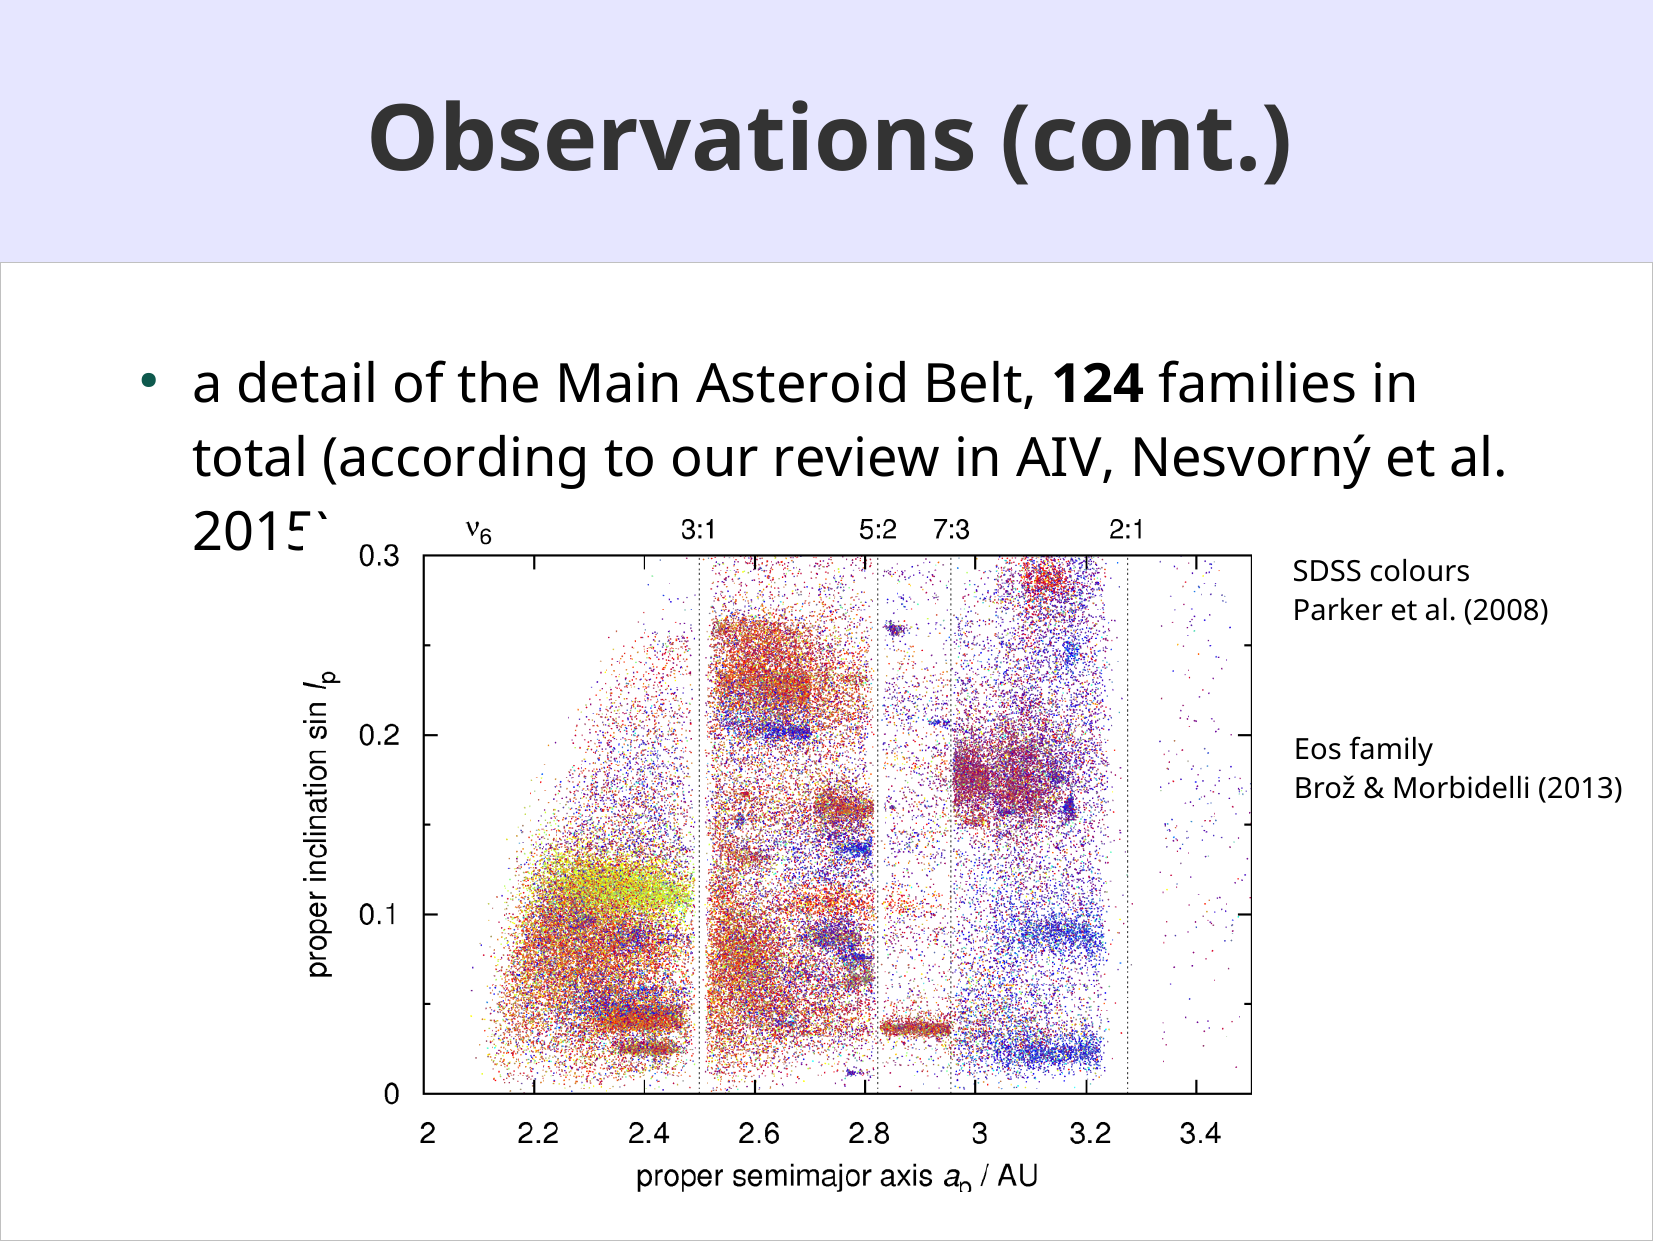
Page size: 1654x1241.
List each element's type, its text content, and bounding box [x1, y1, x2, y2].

picture [303, 519, 1252, 1192]
text_box Eos family Brož & Morbidelli (2013) [1279, 720, 1598, 805]
text_box SDSS colours Parker et al. (2008) [1277, 542, 1542, 627]
list a detail of the Main Asteroid Belt, 124 families in total (according to our review in AIV, Nesvorný et al. 2015) [121, 344, 1534, 1065]
title Observations (cont.) [124, 31, 1536, 239]
